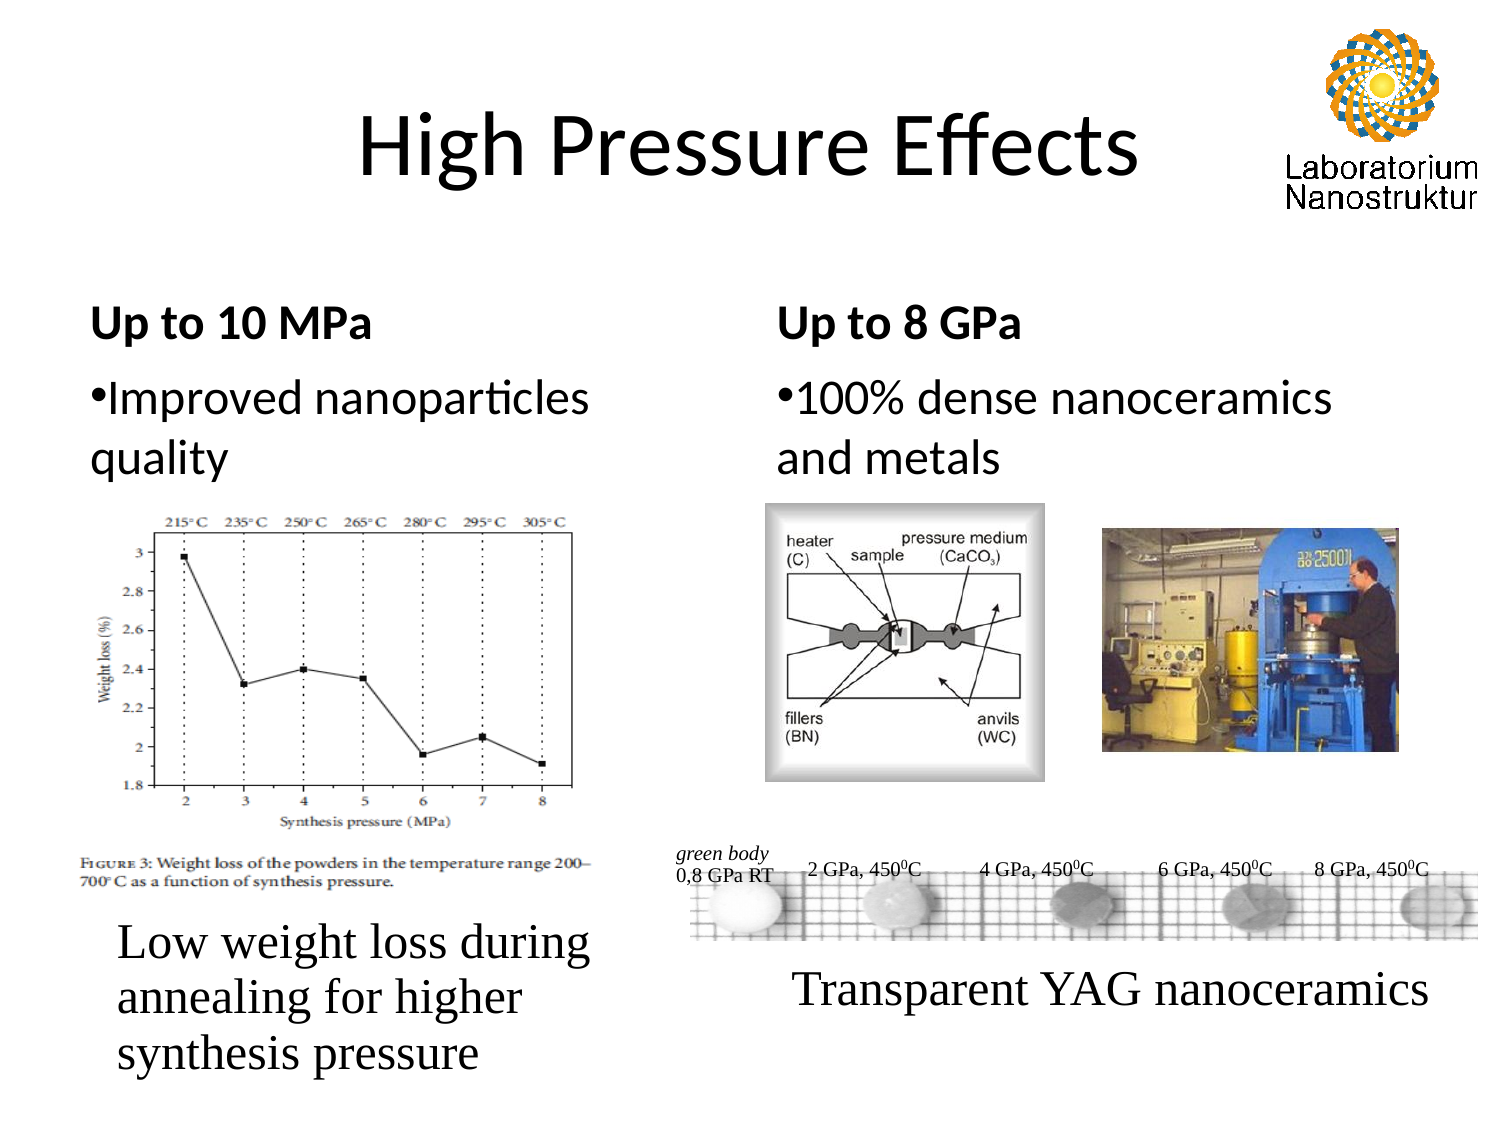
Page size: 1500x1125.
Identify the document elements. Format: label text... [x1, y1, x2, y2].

picture [765, 503, 1399, 782]
text_box 6 GPa, 4500C [1143, 849, 1288, 889]
list Up to 8 GPa [761, 281, 1425, 356]
text_box 4 GPa, 4500C [964, 849, 1109, 889]
picture [53, 505, 597, 893]
picture [690, 871, 1478, 941]
list 100% dense nanoceramics and metals [761, 356, 1425, 492]
text_box 8 GPa, 4500C [1299, 849, 1444, 889]
list Up to 10 MPa [74, 281, 738, 356]
text_box Low weight loss during annealing for higher synthesis pressure [102, 906, 606, 1088]
text_box Transparent YAG nanoceramics [776, 953, 1445, 1024]
text_box green body 0,8 GPa RT [661, 834, 789, 895]
list Improved nanoparticles quality [74, 356, 738, 492]
title High Pressure Effects [75, 76, 1287, 202]
picture [1287, 29, 1477, 209]
text_box 2 GPa, 4500C [792, 849, 937, 889]
